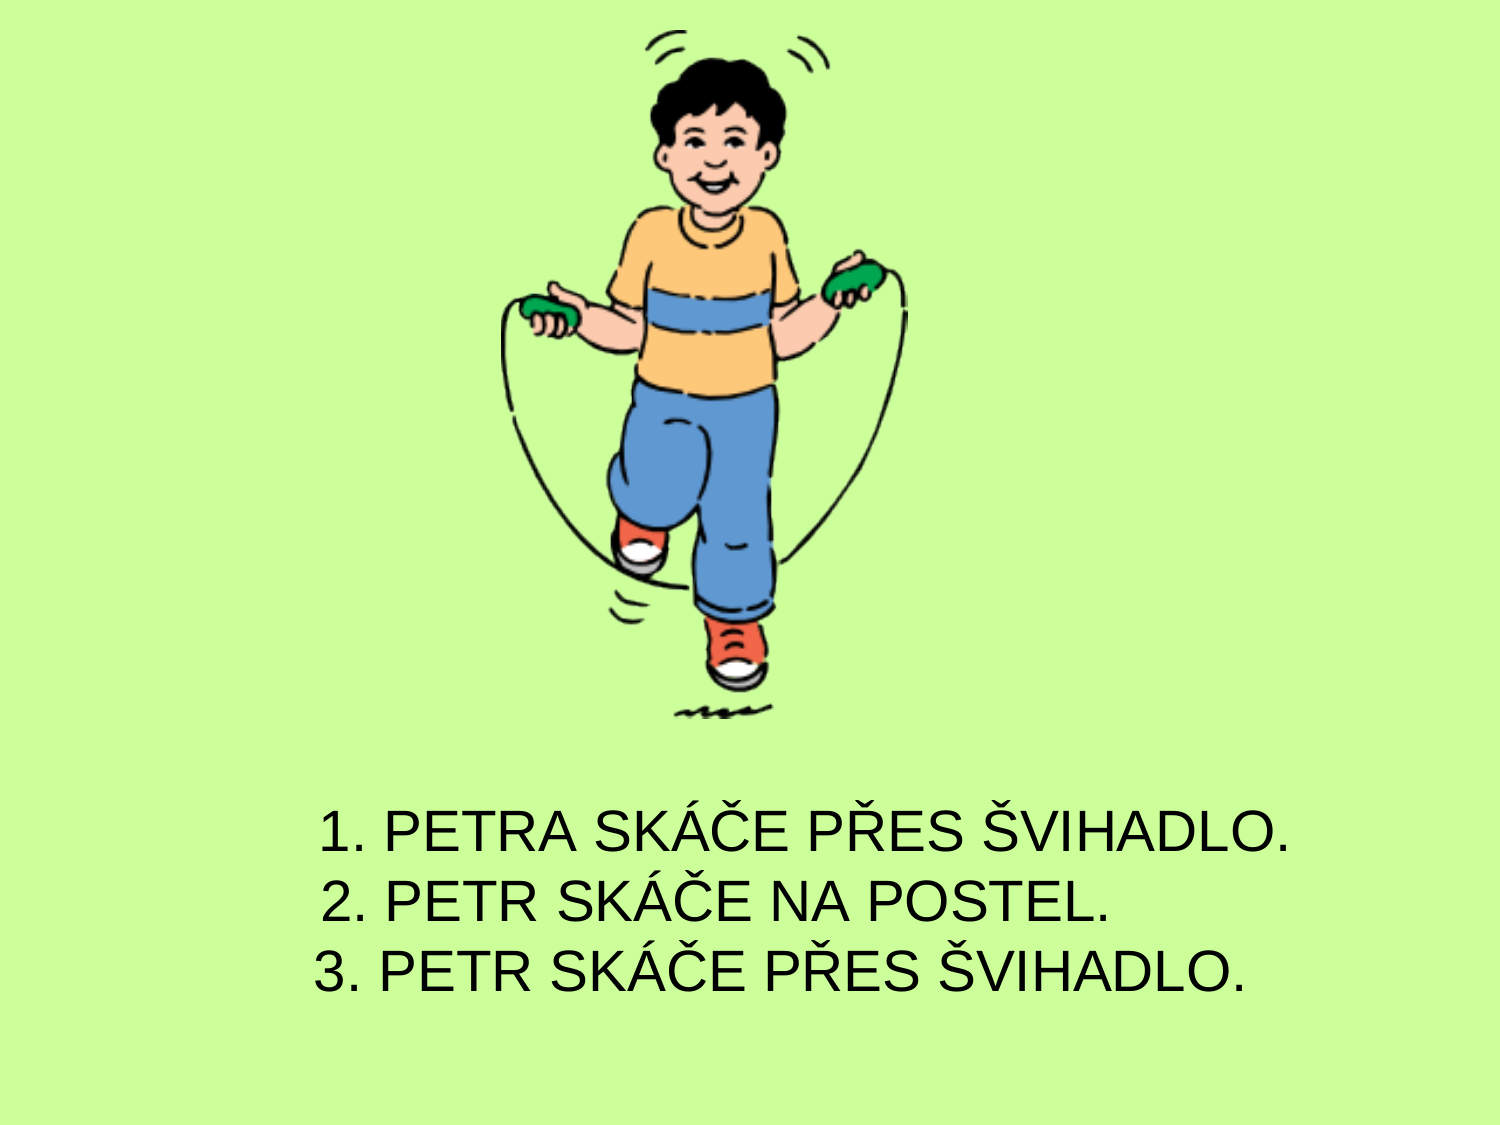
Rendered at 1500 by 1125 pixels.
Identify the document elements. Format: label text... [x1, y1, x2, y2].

picture [501, 30, 908, 719]
title 1. PETRA SKÁČE PŘES ŠVIHADLO. 2. PETR SKÁČE NA POSTEL. 3. PETR SKÁČE PŘES ŠVIHADLO. [41, 763, 1392, 1034]
